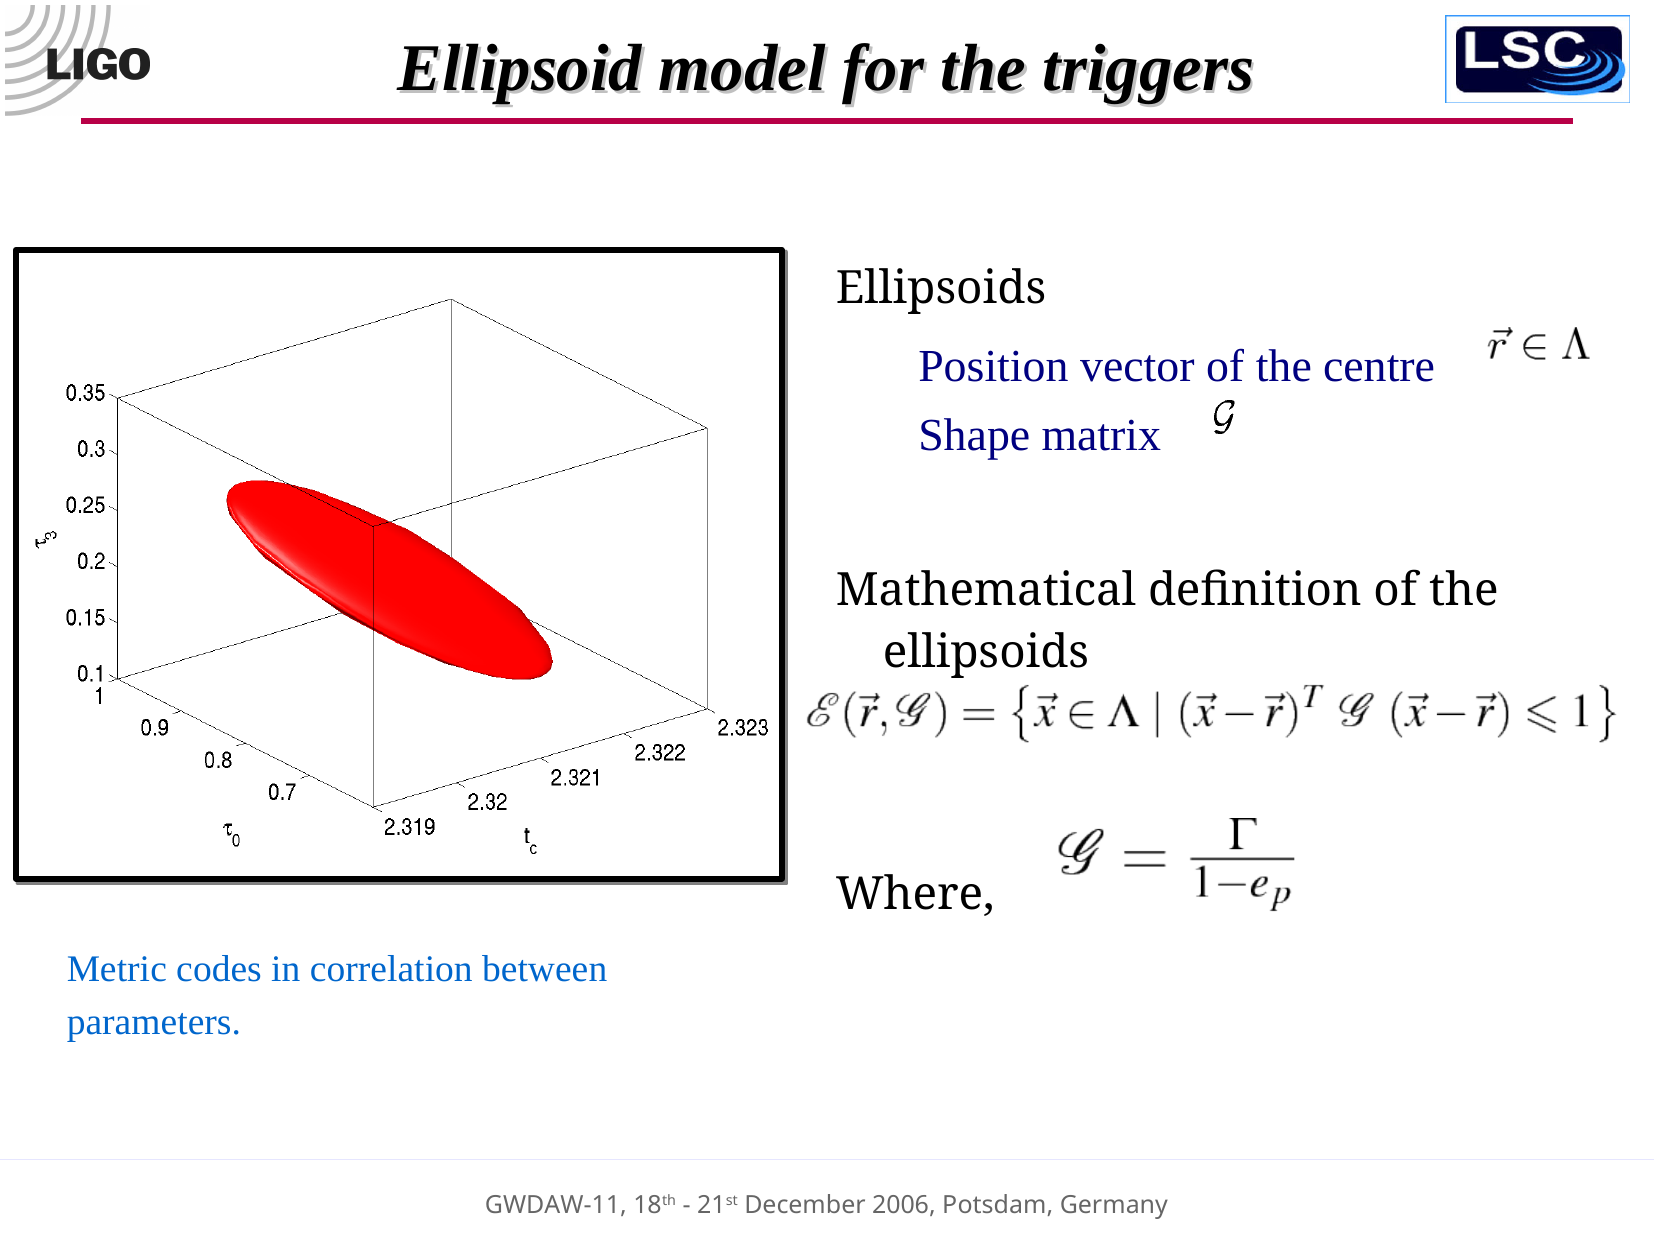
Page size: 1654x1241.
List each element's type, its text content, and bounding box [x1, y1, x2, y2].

picture [1206, 397, 1244, 439]
picture [804, 682, 1623, 746]
picture [18, 252, 779, 876]
picture [1057, 818, 1298, 913]
picture [1479, 325, 1598, 365]
list Ellipsoids Position vector of the centre Shape matrix Mathematical definition of the ellipsoids Where, [741, 12, 1628, 1063]
title Ellipsoid model for the triggers [120, 2, 1533, 133]
text_box Metric codes in correlation between parameters. [66, 948, 620, 1070]
